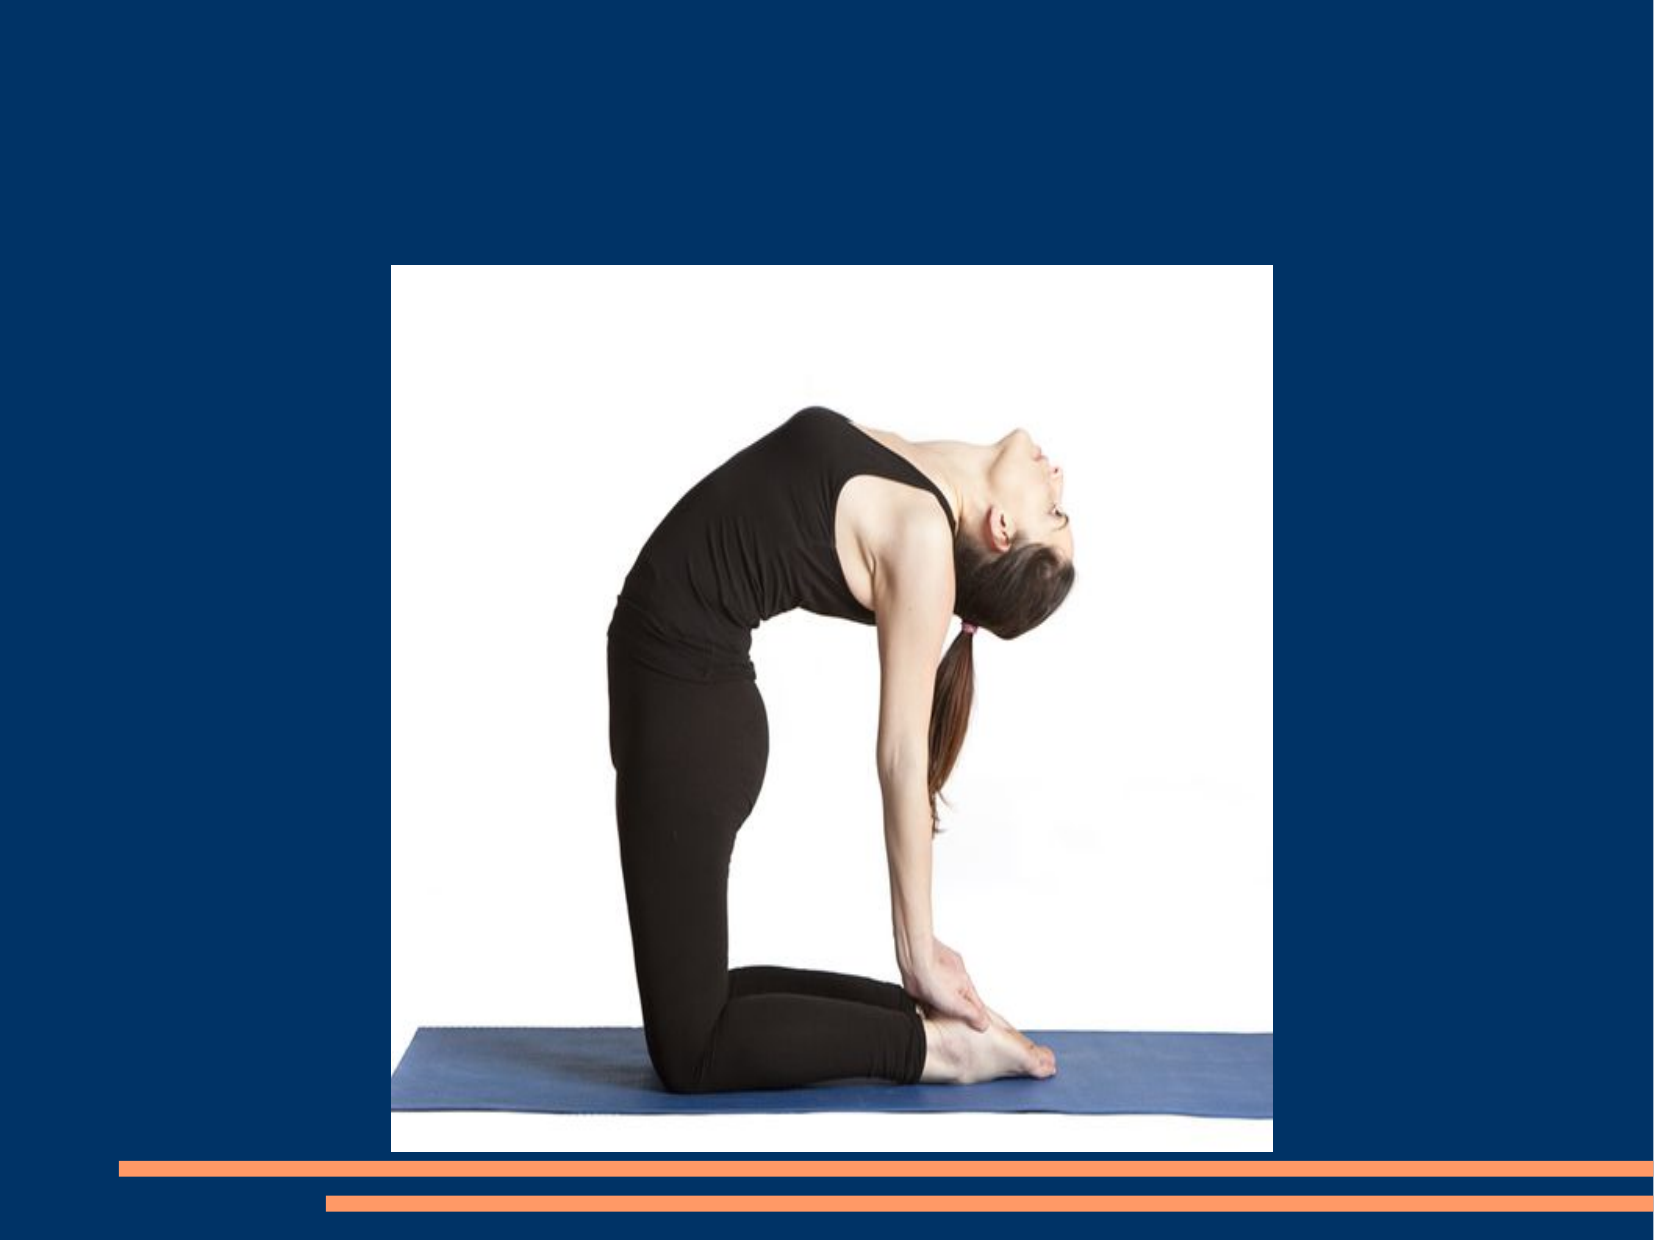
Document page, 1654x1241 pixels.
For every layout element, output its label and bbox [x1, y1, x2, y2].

picture [391, 265, 1273, 1152]
